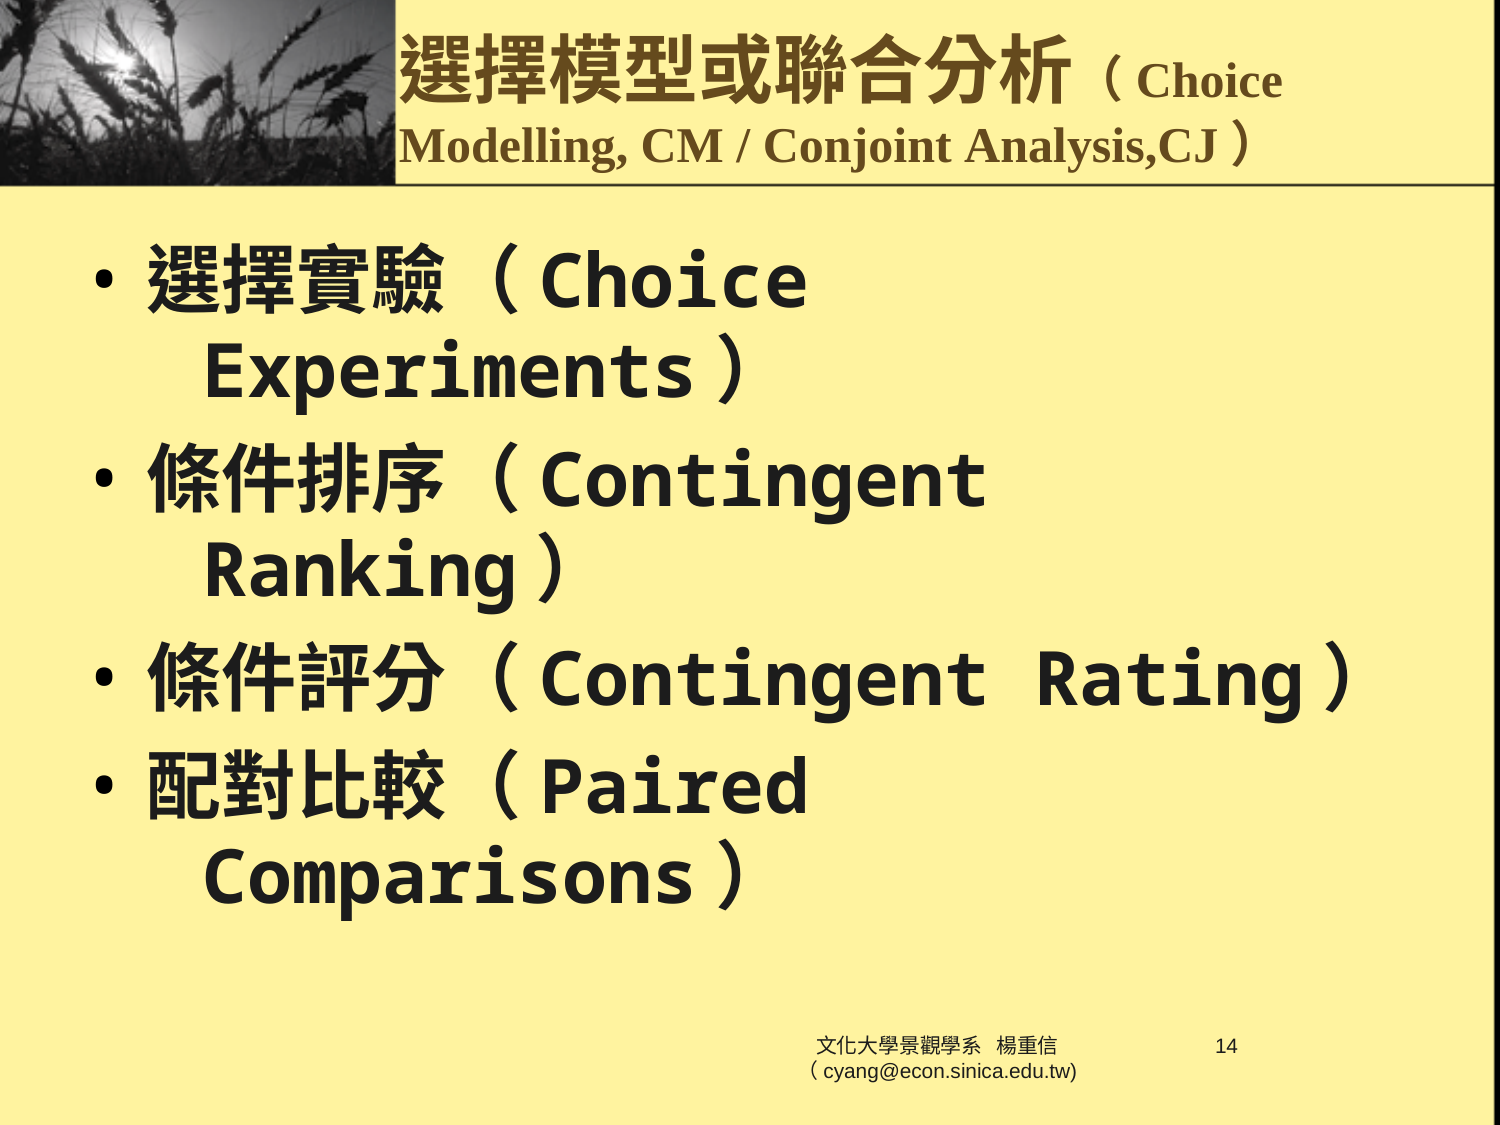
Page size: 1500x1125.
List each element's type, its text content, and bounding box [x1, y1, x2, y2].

text_box 文化大學景觀學系 楊重信（cyang@econ.sinica.edu.tw) [699, 1025, 1175, 1101]
text_box [1200, 1025, 1413, 1101]
list 選擇實驗（Choice Experiments） 條件排序（Contingent Ranking） 條件評分（Contingent Rating） 配對比較（Paired Comparisons） [75, 224, 1413, 976]
title 選擇模型或聯合分析（Choice Modelling, CM / Conjoint Analysis,CJ） [383, 14, 1500, 173]
